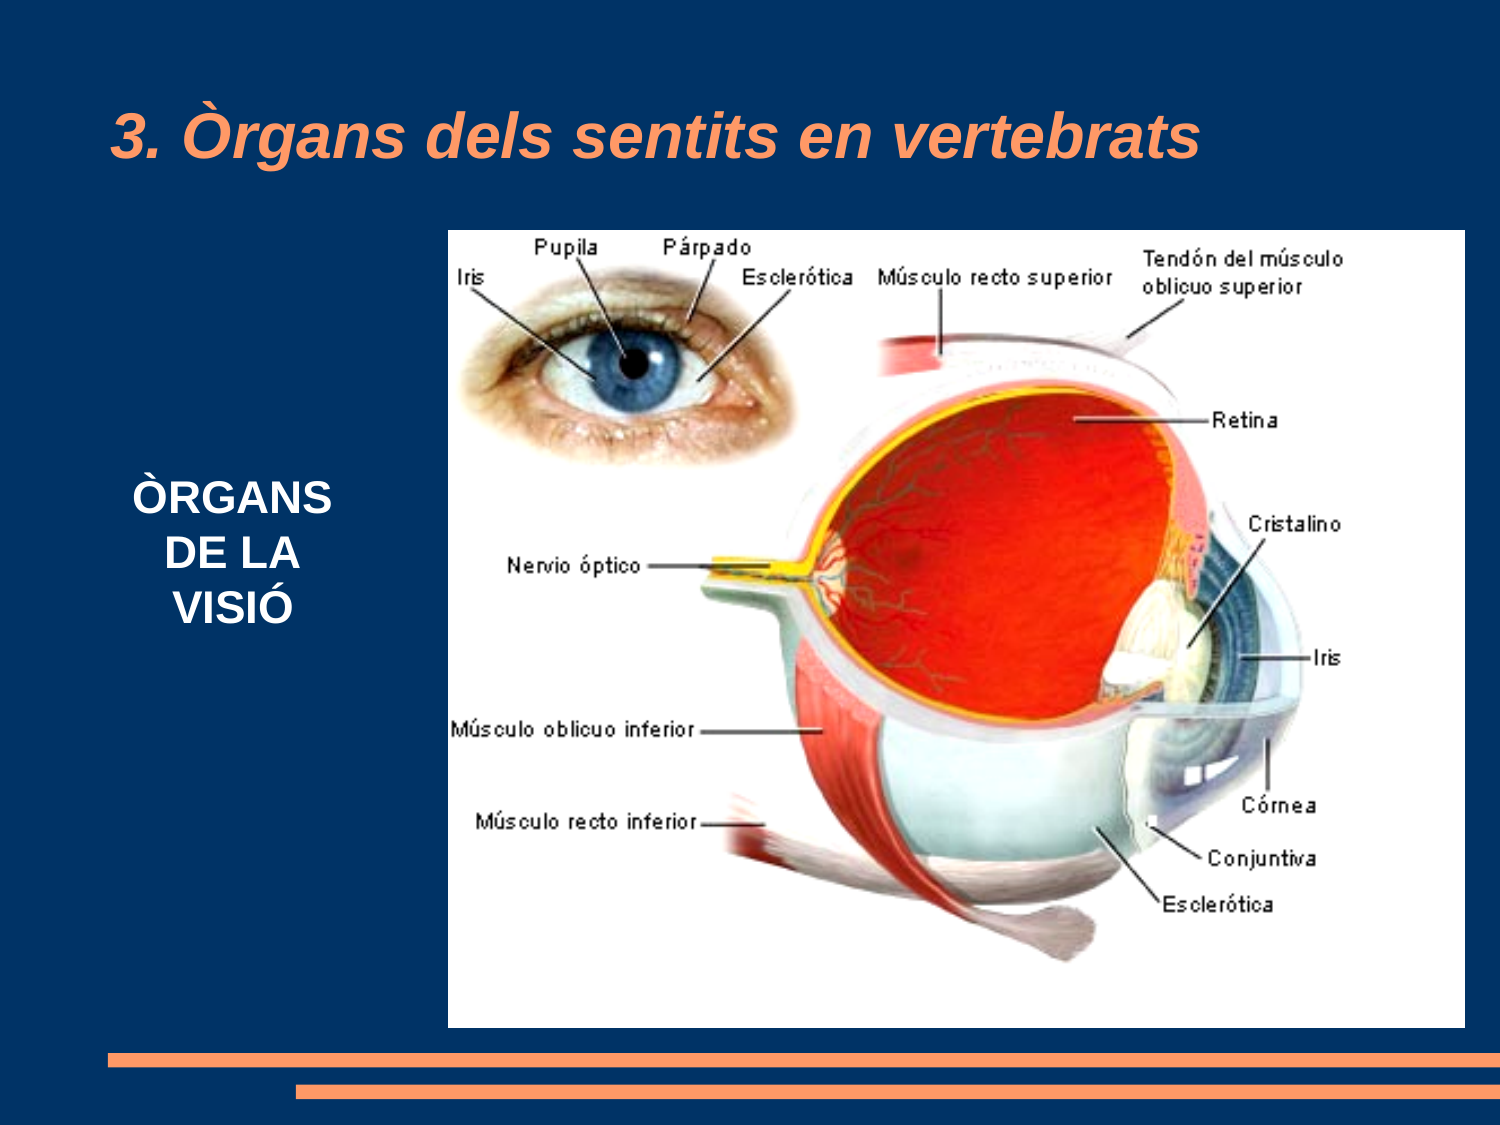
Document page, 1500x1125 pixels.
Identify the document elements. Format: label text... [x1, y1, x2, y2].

picture [448, 230, 1465, 1028]
title 3. Òrgans dels sentits en vertebrats [110, 41, 1392, 230]
text_box ÒRGANS DE LA VISIÓ [118, 460, 367, 686]
